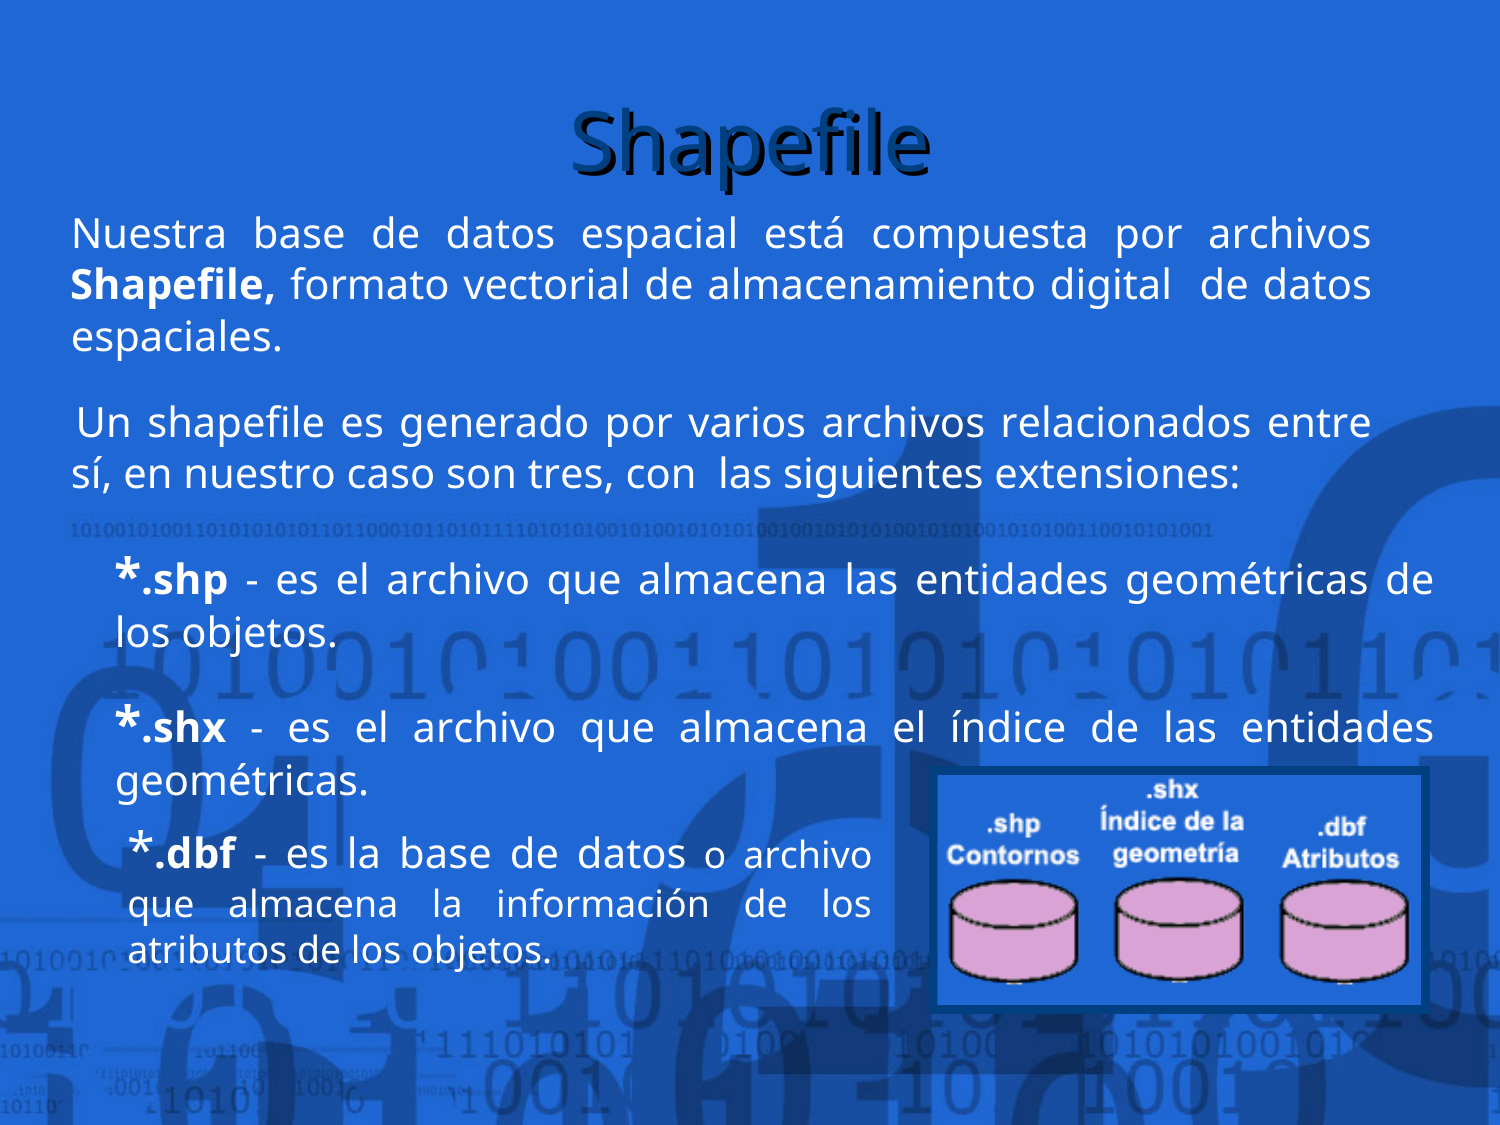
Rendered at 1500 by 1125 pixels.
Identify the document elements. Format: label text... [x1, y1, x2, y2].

title Shapefile [75, 45, 1426, 233]
text_box *.dbf - es la base de datos o archivo que almacena la información de los atributos de los objetos. [112, 779, 888, 981]
picture [937, 774, 1422, 1005]
text_box *.shp - es el archivo que almacena las entidades geométricas de los objetos. *.shx - es el archivo que almacena el índice de las entidades geométricas. [99, 537, 1451, 977]
picture [0, 0, 1500, 1125]
list Nuestra base de datos espacial está compuesta por archivos Shapefile, formato vectorial de almacenamiento digital de datos espaciales. Un shapefile es generado por varios archivos relacionados entre sí, en nuestro caso son tres, con las siguientes extensiones: [0, 200, 1388, 576]
